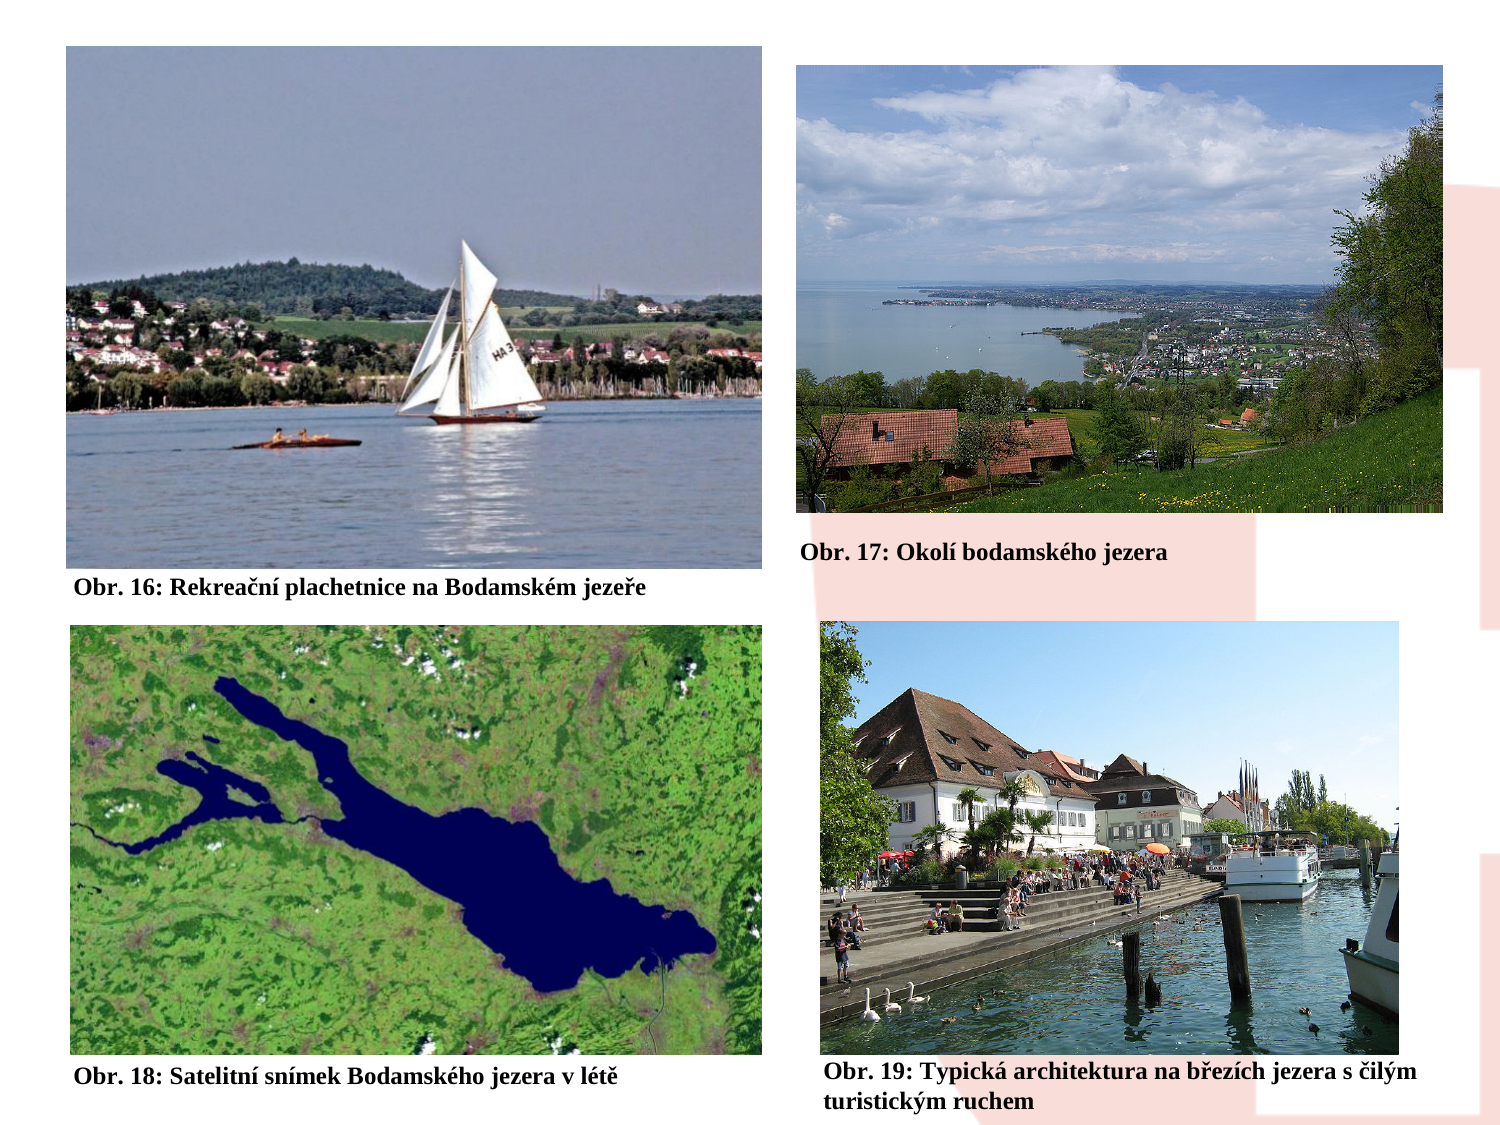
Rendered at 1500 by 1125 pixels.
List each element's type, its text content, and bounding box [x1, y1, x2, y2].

picture [66, 46, 762, 562]
text_box Obr. 19: Typická architektura na březích jezera s čilým turistickým ruchem [808, 1046, 1500, 1123]
picture [70, 625, 762, 1052]
text_box Obr. 16: Rekreační plachetnice na Bodamském jezeře [58, 562, 774, 608]
picture [796, 65, 1500, 1125]
text_box Obr. 18: Satelitní snímek Bodamského jezera v létě [58, 1052, 774, 1098]
text_box Obr. 17: Okolí bodamského jezera [785, 527, 1395, 573]
